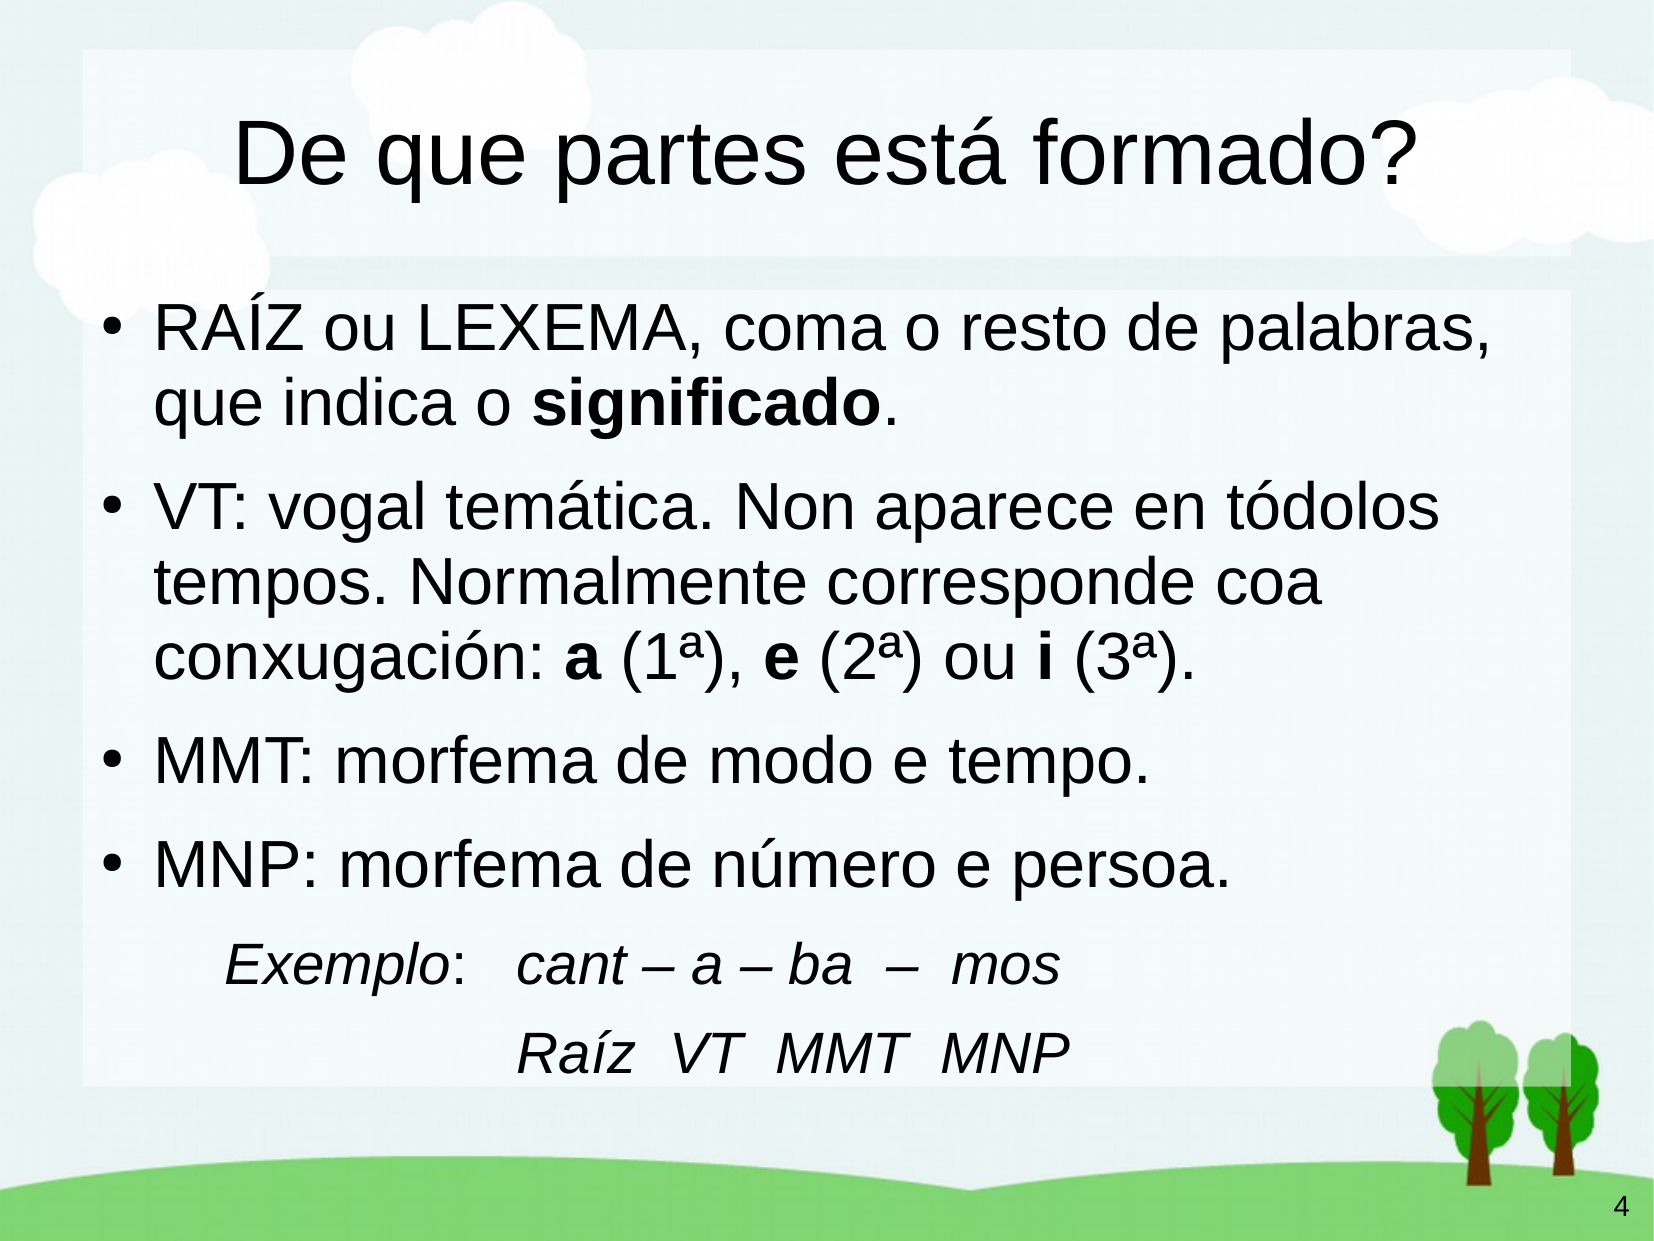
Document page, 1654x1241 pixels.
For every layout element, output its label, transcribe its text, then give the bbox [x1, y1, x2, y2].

list RAÍZ ou LEXEMA, coma o resto de palabras, que indica o significado. VT: vogal temática. Non aparece en tódolos tempos. Normalmente corresponde coa conxugación: a (1ª), e (2ª) ou i (3ª). MMT: morfema de modo e tempo. MNP: morfema de número e persoa. Exemplo: cant – a – ba – mos Raíz VT MMT MNP [82, 290, 1571, 1087]
title De que partes está formado? [82, 49, 1571, 257]
picture [0, 0, 1654, 1241]
